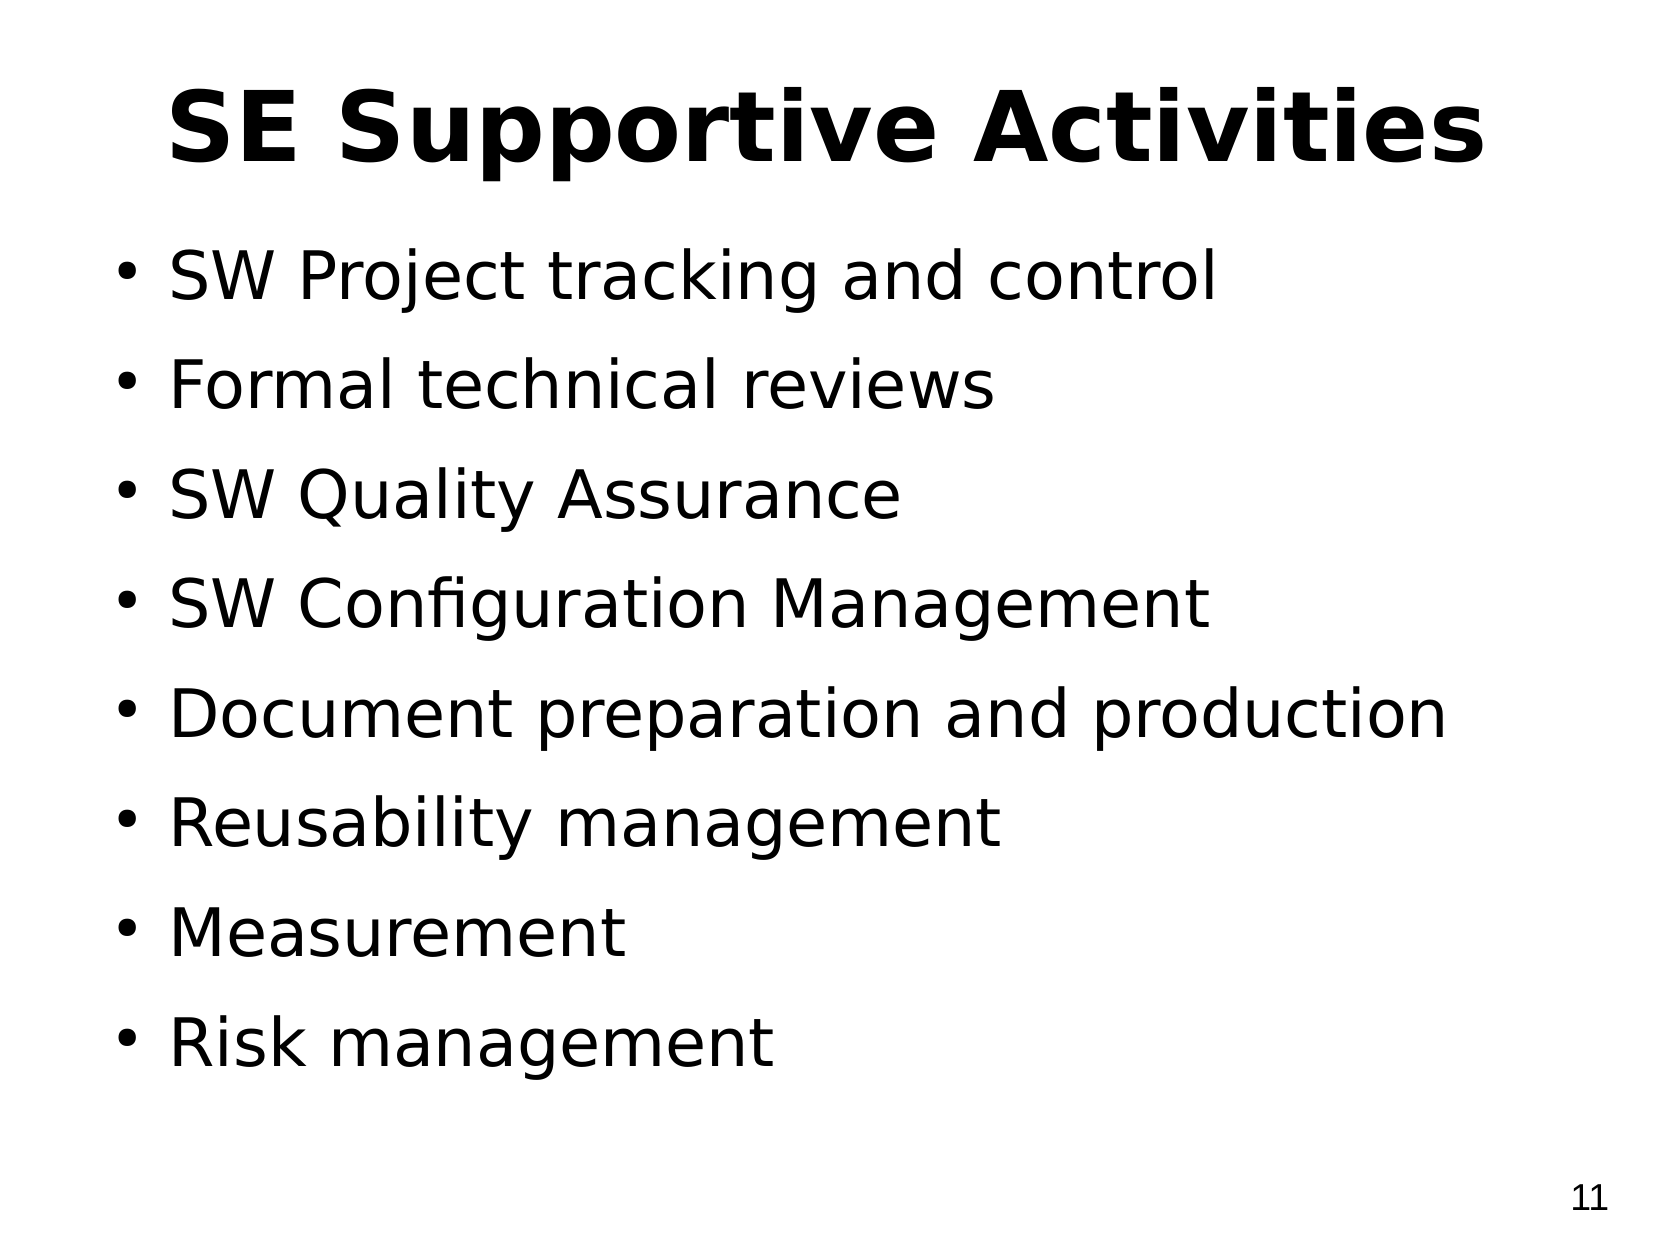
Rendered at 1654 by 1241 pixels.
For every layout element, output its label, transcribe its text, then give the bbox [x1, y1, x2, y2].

list SW Project tracking and control Formal technical reviews SW Quality Assurance SW Configuration Management Document preparation and production Reusability management Measurement Risk management [82, 224, 1538, 1186]
title SE Supportive Activities [82, 49, 1571, 195]
